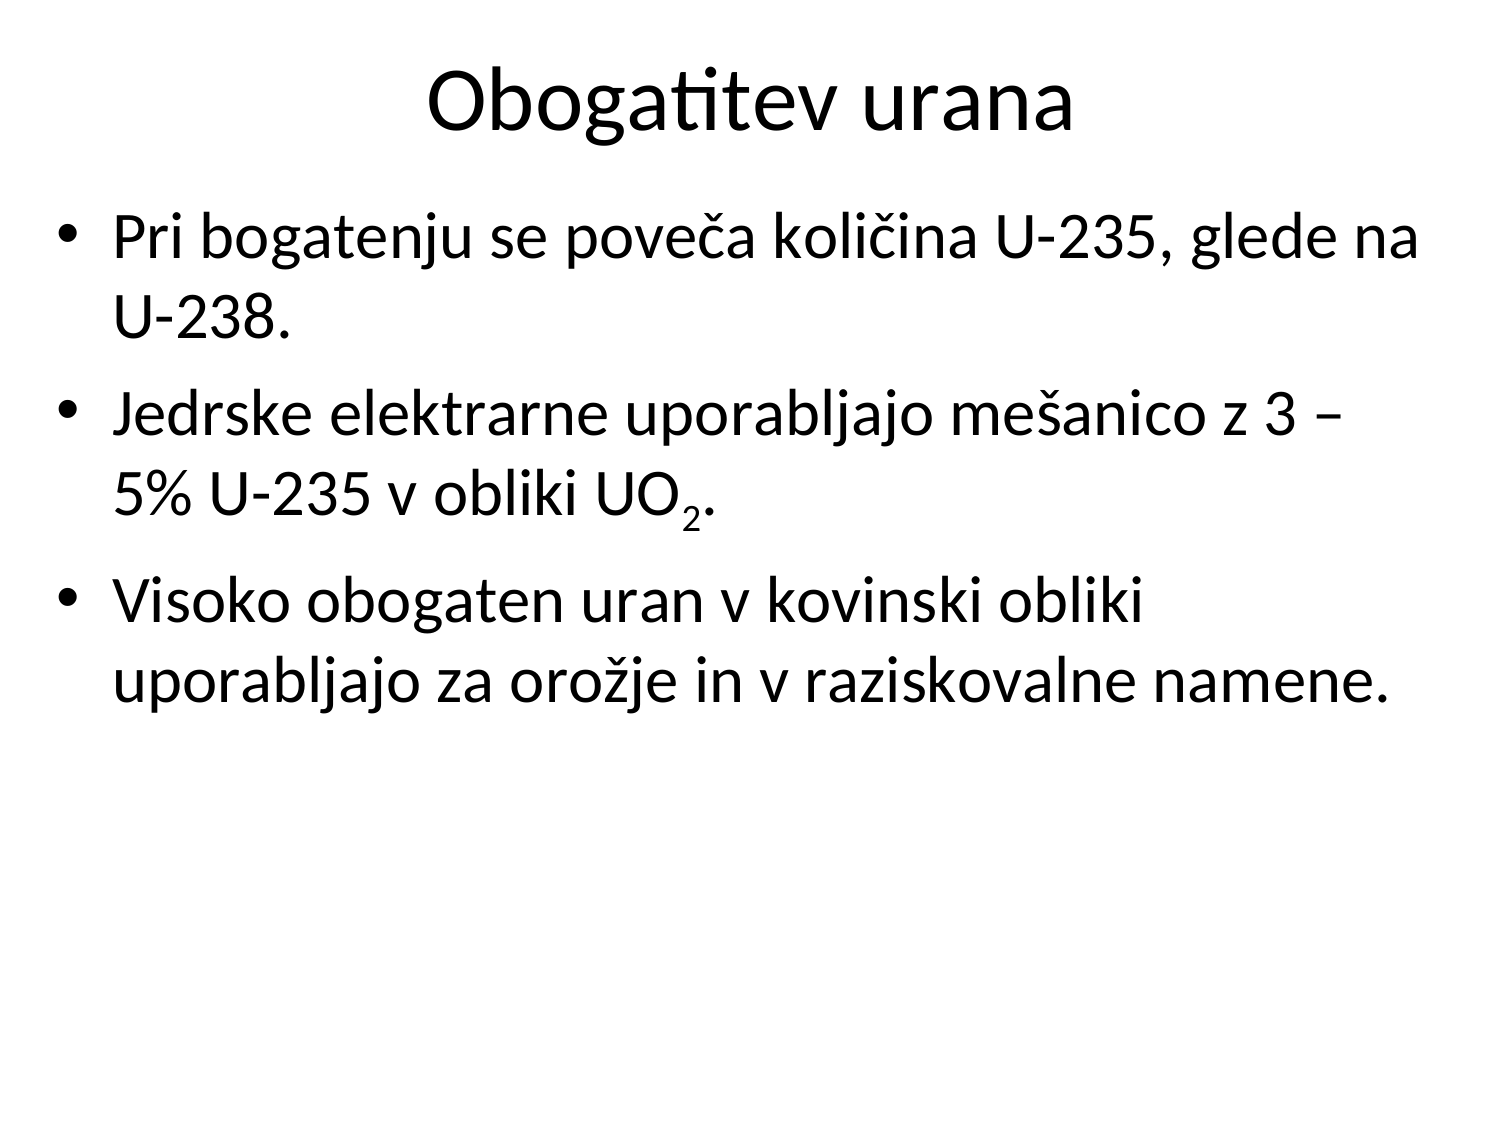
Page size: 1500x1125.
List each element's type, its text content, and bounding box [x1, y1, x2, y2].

text_box Pri bogatenju se poveča količina U-235, glede na U-238. Jedrske elektrarne uporabljajo mešanico z 3 – 5% U-235 v obliki UO2. Visoko obogaten uran v kovinski obliki uporabljajo za orožje in v raziskovalne namene. [41, 184, 1447, 1010]
text_box Obogatitev urana [76, 0, 1427, 184]
